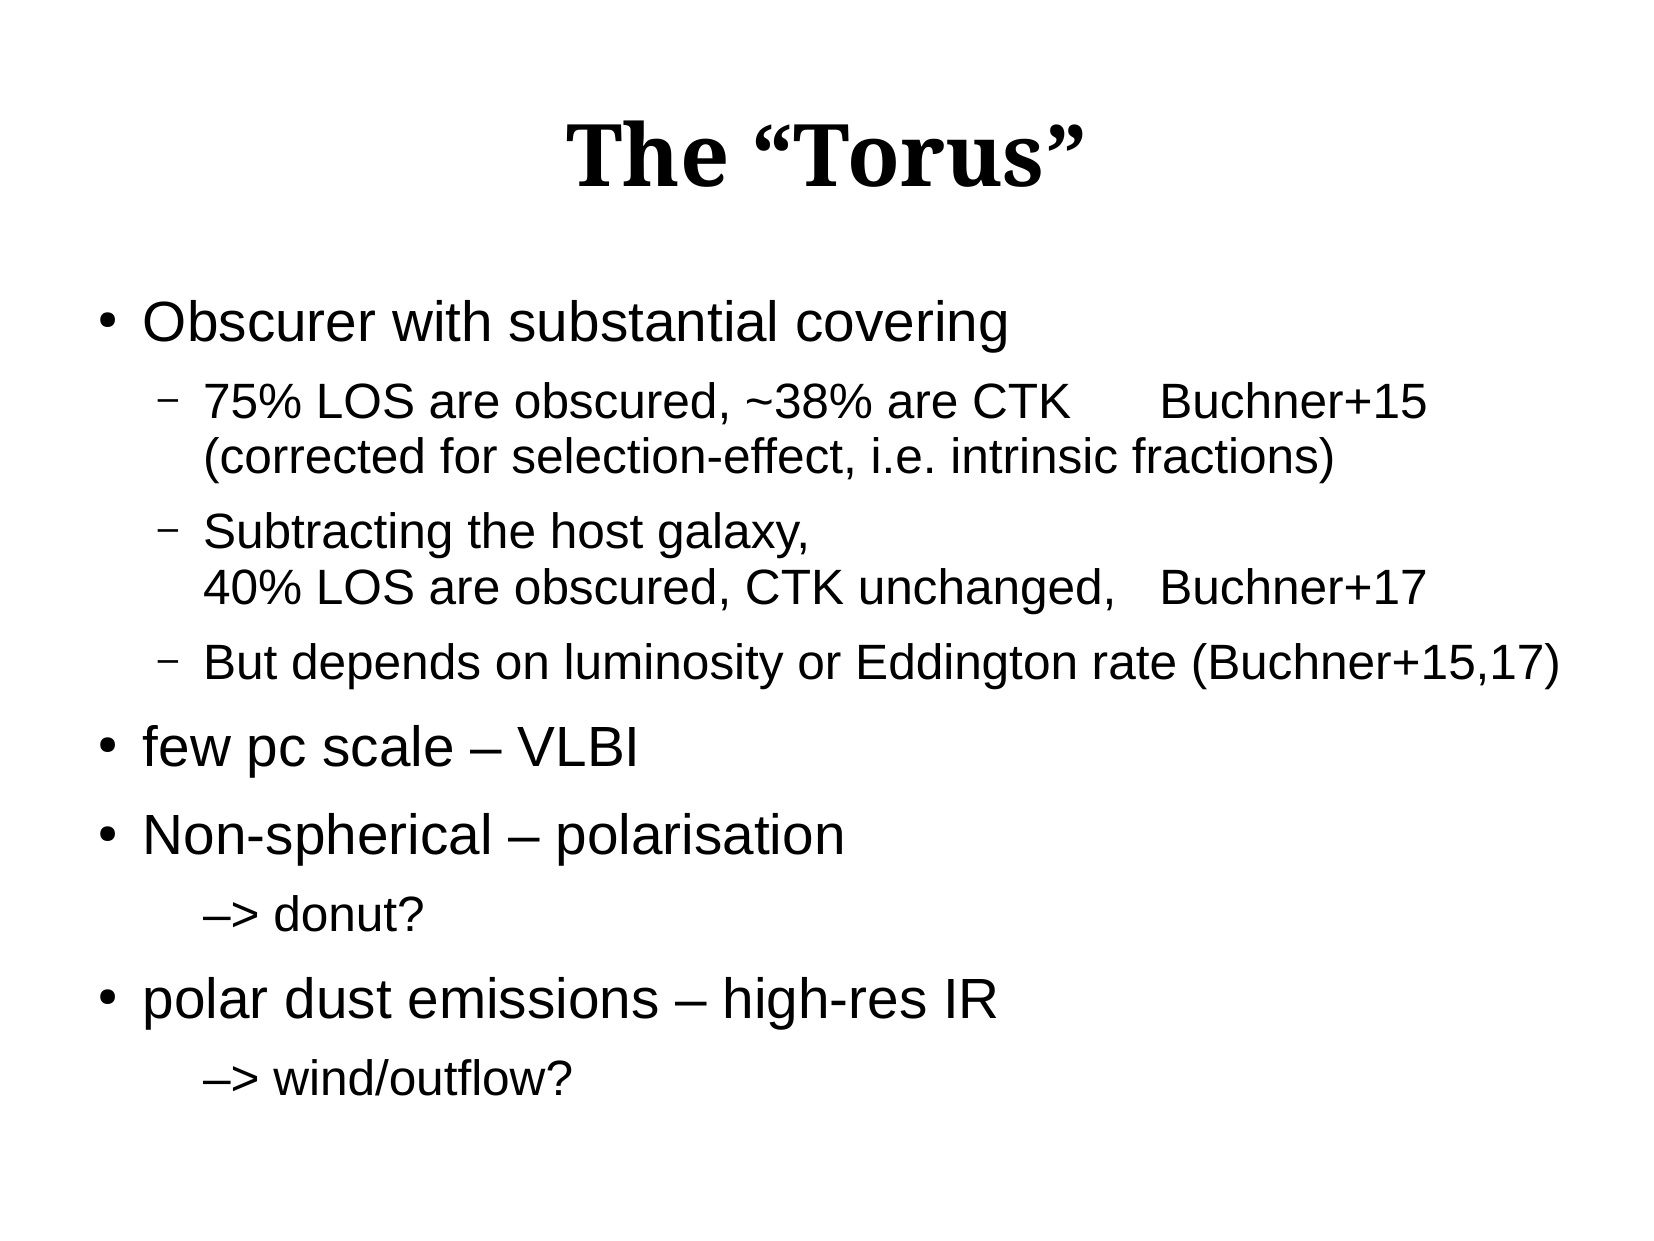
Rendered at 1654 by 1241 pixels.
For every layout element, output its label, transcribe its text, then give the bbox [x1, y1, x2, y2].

title The “Torus” [82, 49, 1571, 257]
list Obscurer with substantial covering 75% LOS are obscured, ~38% are CTK Buchner+15 (corrected for selection-effect, i.e. intrinsic fractions) Subtracting the host galaxy, 40% LOS are obscured, CTK unchanged, Buchner+17 But depends on luminosity or Eddington rate (Buchner+15,17) few pc scale – VLBI Non-spherical – polarisation –> donut? polar dust emissions – high-res IR –> wind/outflow? [82, 290, 1571, 1163]
